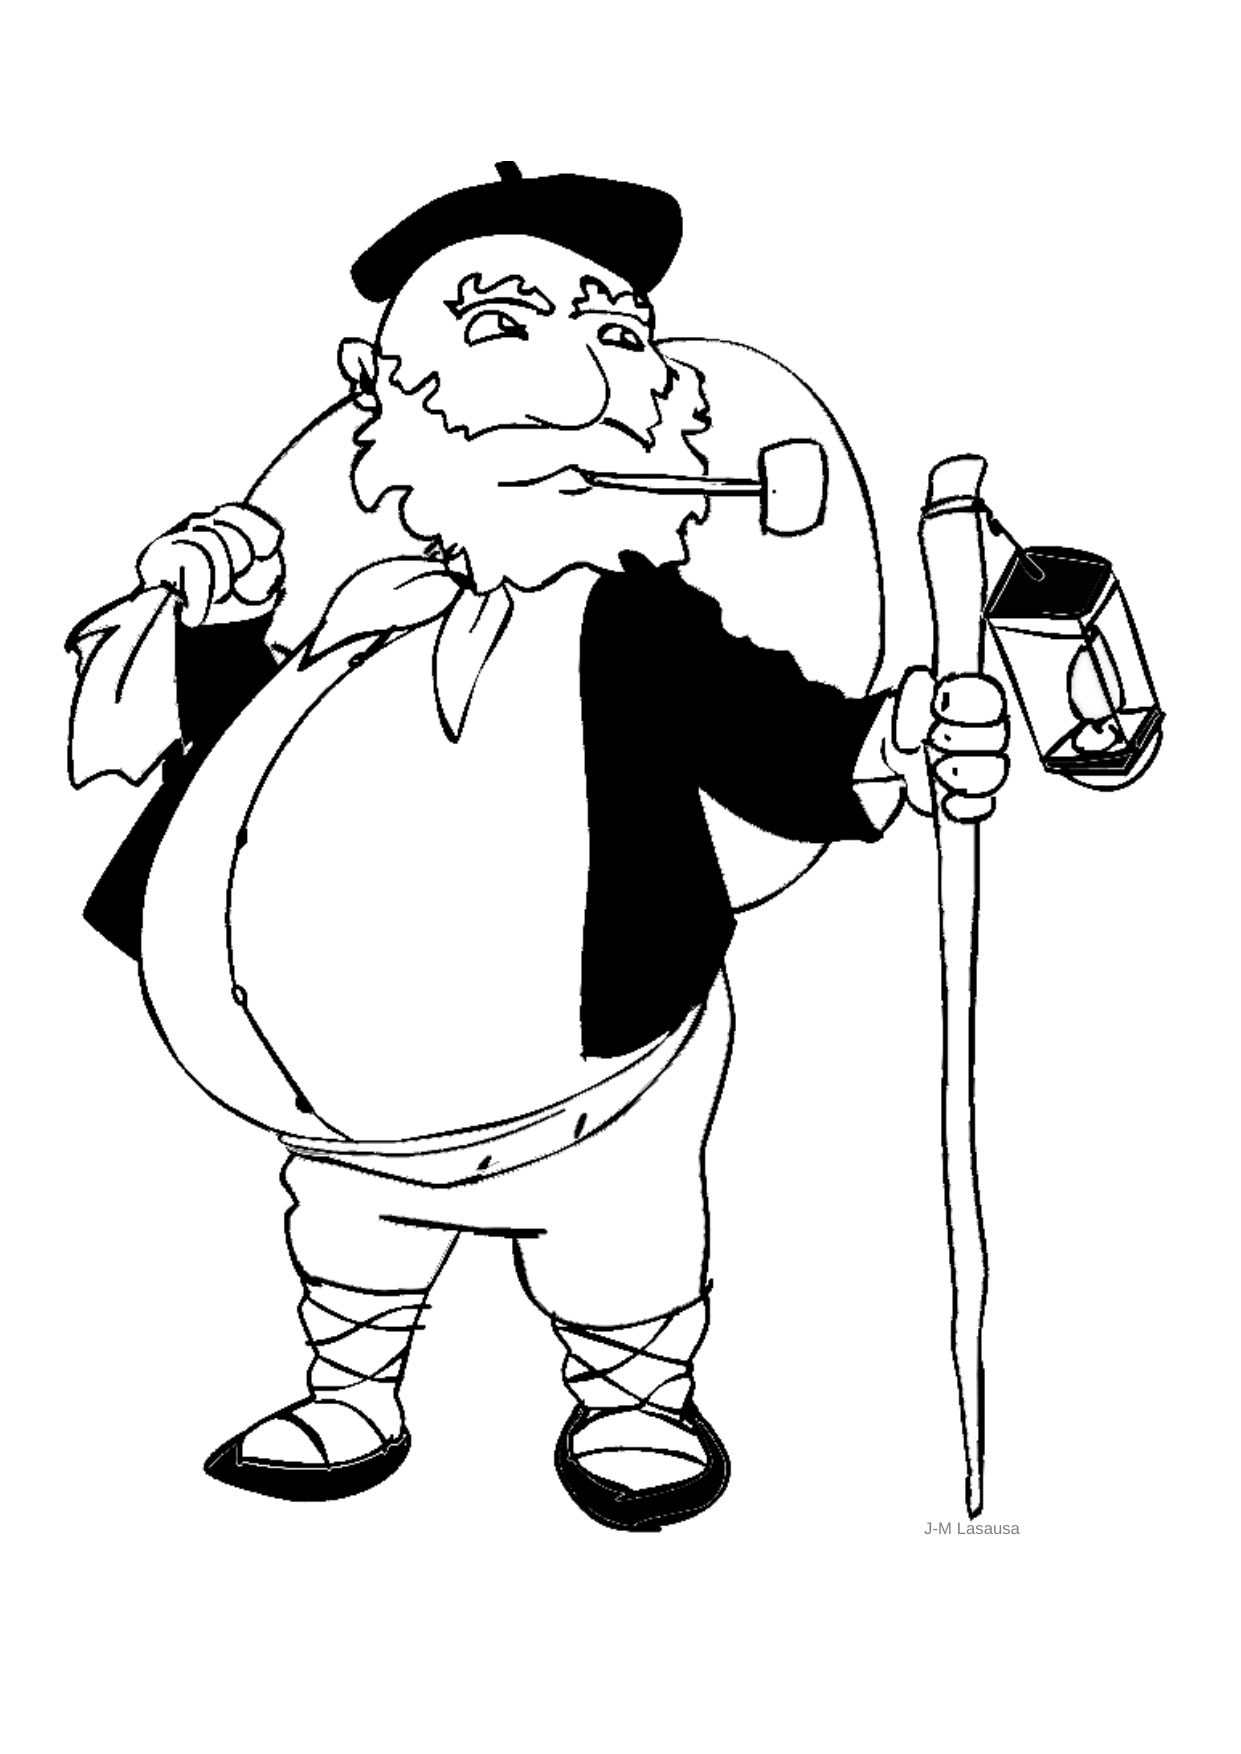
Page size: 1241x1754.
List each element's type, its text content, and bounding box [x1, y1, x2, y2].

text_box J-M Lasausa [909, 1511, 1040, 1548]
picture [58, 161, 1181, 1547]
